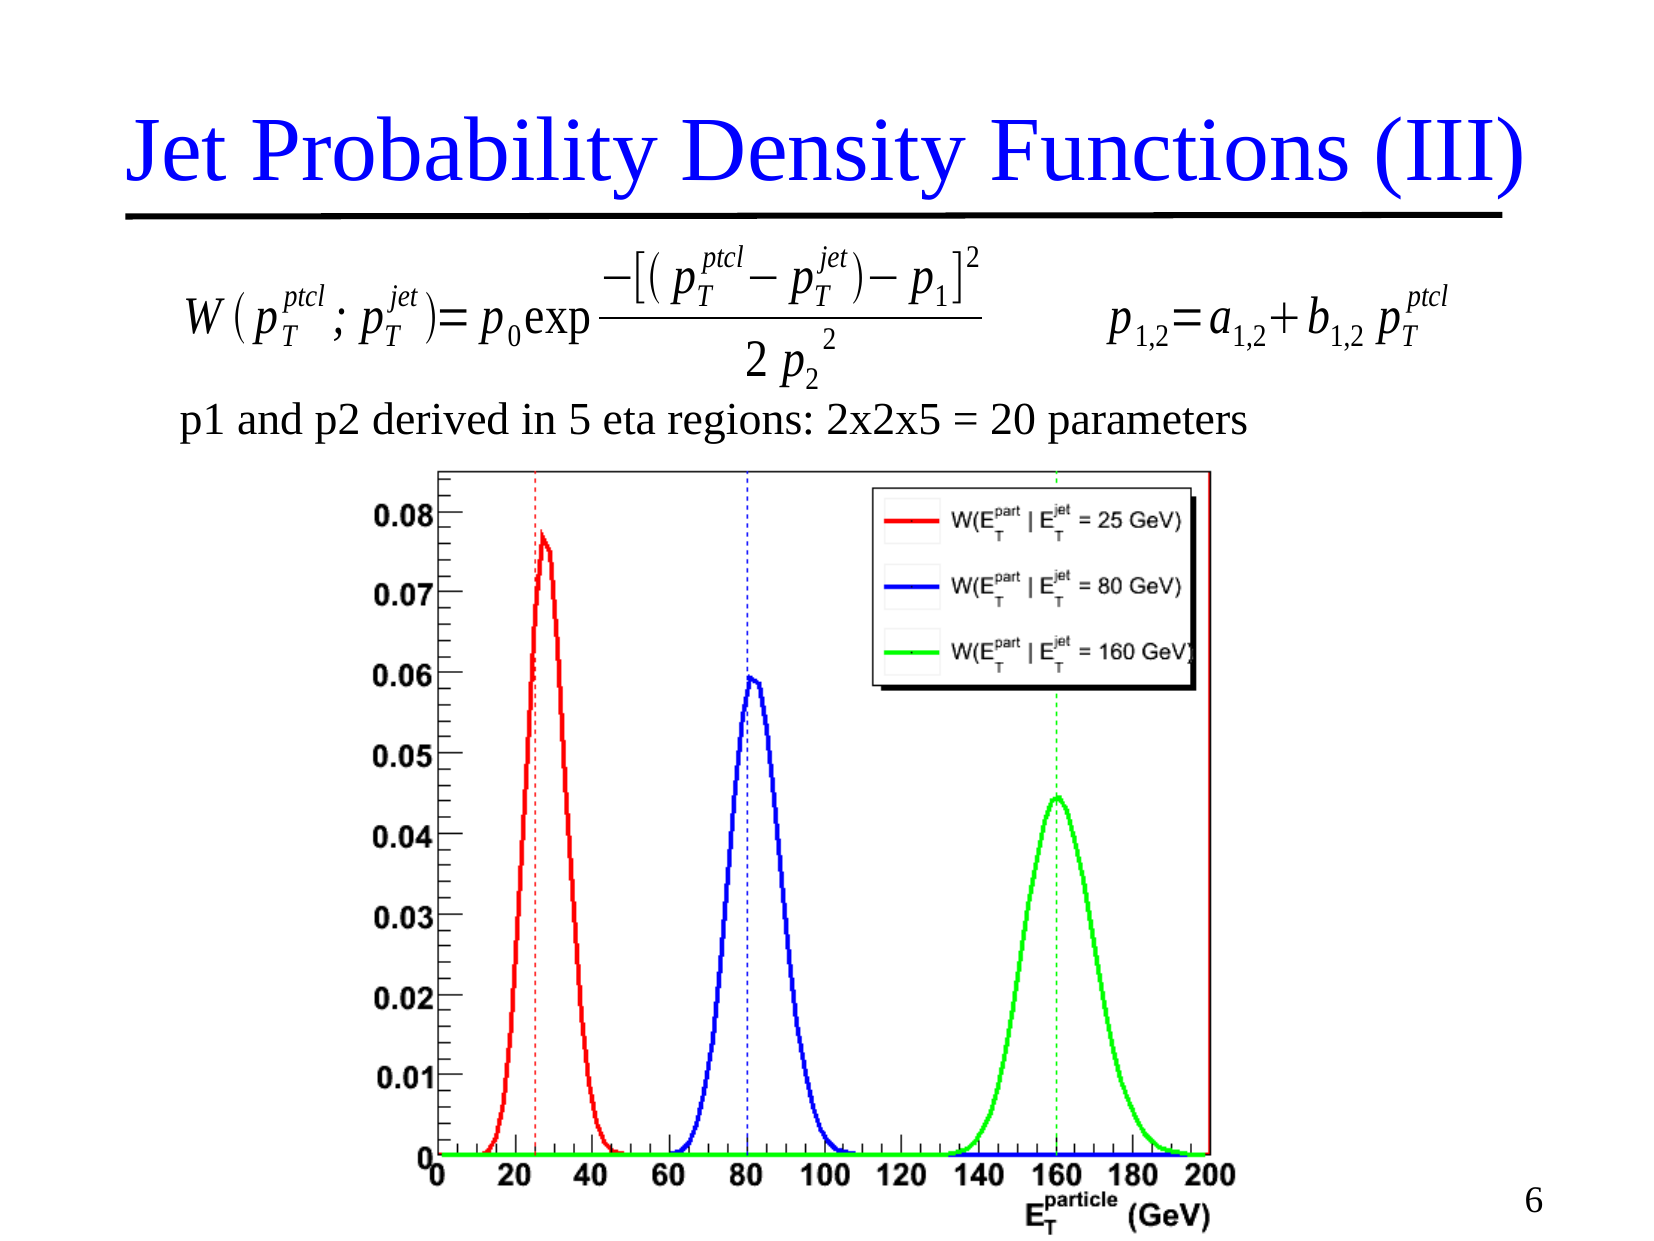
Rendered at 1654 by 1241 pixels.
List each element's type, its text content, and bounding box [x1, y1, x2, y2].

text_box p1 and p2 derived in 5 eta regions: 2x2x5 = 20 parameters [179, 393, 1225, 445]
text_box Jet Probability Density Functions (III) [125, 98, 1602, 212]
picture [342, 396, 1307, 1241]
chart [172, 240, 1458, 396]
